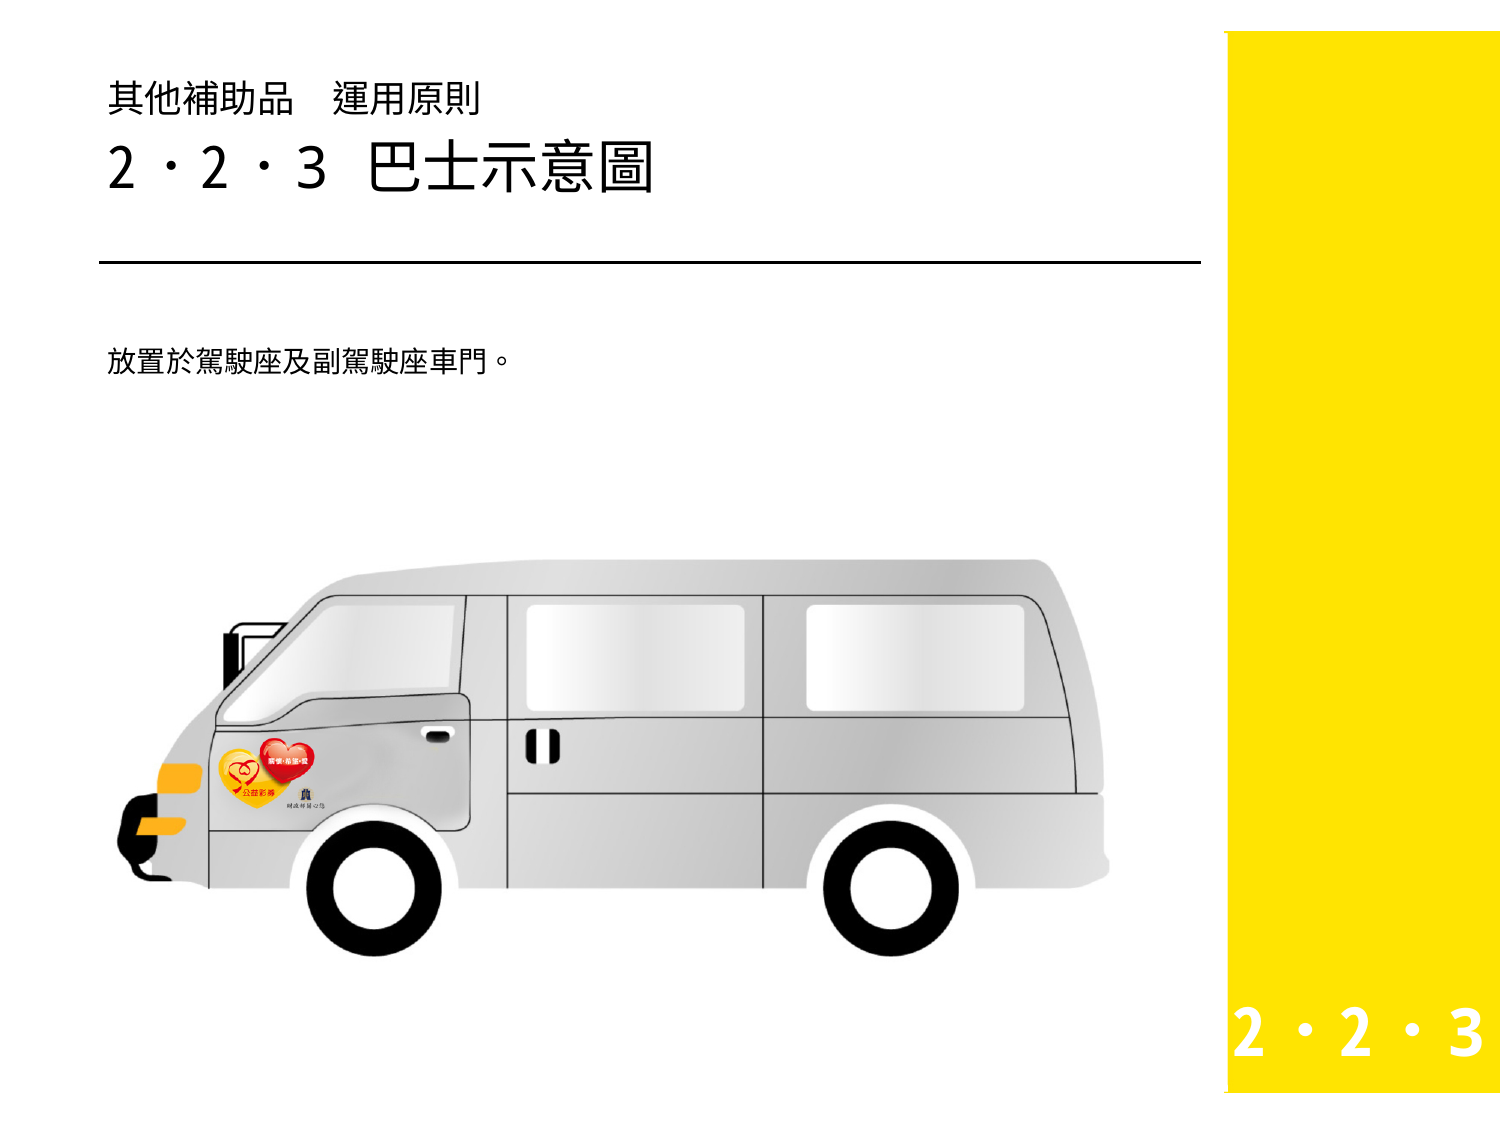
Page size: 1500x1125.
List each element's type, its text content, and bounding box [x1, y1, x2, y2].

picture [0, 31, 1500, 1093]
text_box 放置於駕駛座及副駕駛座車門。 [99, 264, 1201, 426]
text_box 2．2．3 [1224, 974, 1500, 1085]
text_box 其他補助品 運用原則 2．2．3 巴士示意圖 [99, 37, 1201, 238]
